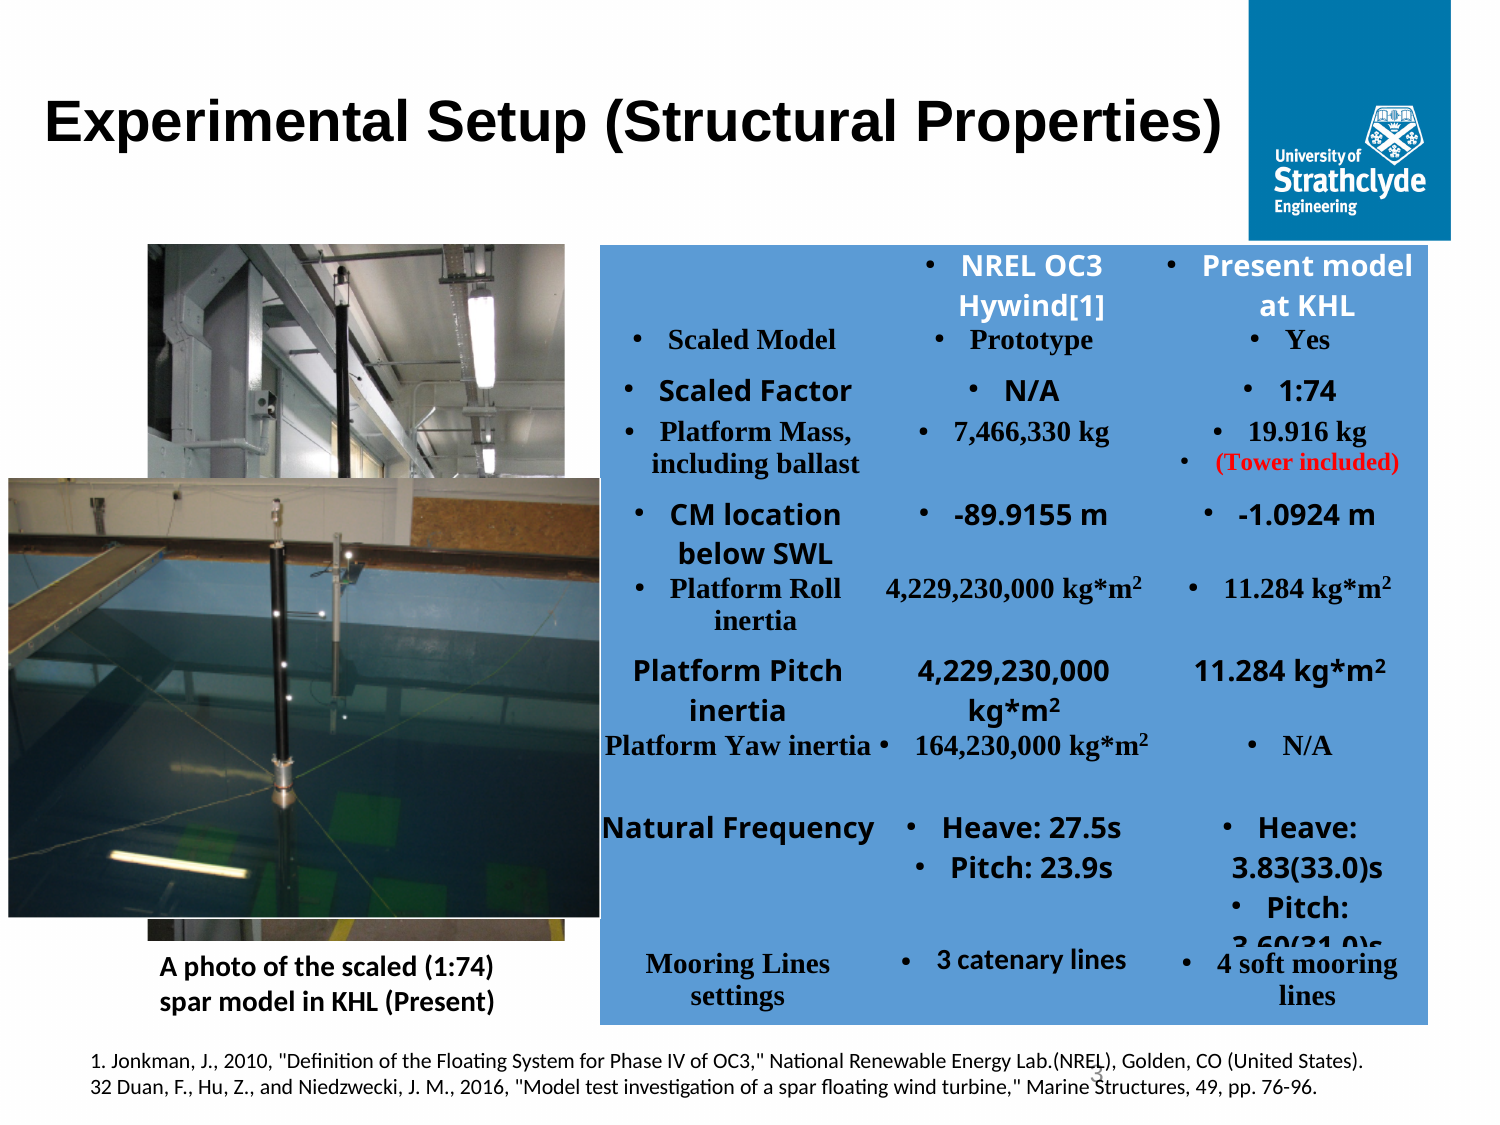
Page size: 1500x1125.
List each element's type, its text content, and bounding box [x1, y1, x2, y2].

table_cell Mooring Lines settings [600, 947, 876, 1025]
table_header [600, 245, 876, 324]
table_cell Natural Frequency [600, 807, 876, 947]
table_cell Platform Yaw inertia [601, 729, 876, 807]
table_cell 164,230,000 kg*m2 [876, 729, 1152, 807]
text_box 1. Jonkman, J., 2010, "Definition of the Floating System for Phase IV of OC3," National Renewable Energy Lab.(NREL), Golden, CO (United States). 32 Duan, F., Hu, Z., and Niedzwecki, J. M., 2016, "Model test investigation of a spar floating wind turbine," Marine Structures, 49, pp. 76-96. [75, 1038, 1472, 1125]
table_cell 4 soft mooring lines [1152, 947, 1428, 1025]
table_cell N/A [876, 370, 1152, 416]
table_cell -89.9155 m [876, 494, 1152, 572]
table_cell 3 catenary lines [876, 947, 1152, 1025]
table_cell Prototype [876, 324, 1152, 370]
table_cell -1.0924 m [1152, 494, 1428, 572]
table_cell 7,466,330 kg [876, 416, 1152, 494]
title Experimental Setup (Structural Properties) [29, 9, 1296, 227]
table_cell Yes [1152, 324, 1428, 370]
table_cell Heave: 27.5s Pitch: 23.9s [876, 807, 1152, 947]
table_cell Scaled Factor [600, 370, 876, 416]
table_cell Scaled Model [600, 324, 876, 370]
table_cell 11.284 kg*m2 [1152, 651, 1428, 729]
table_cell 19.916 kg (Tower included) [1152, 416, 1428, 494]
table_cell Platform Mass, including ballast [600, 416, 876, 494]
text_box A photo of the scaled (1:74) spar model in KHL (Present) [144, 939, 814, 1026]
table_header NREL OC3 Hywind[1] [876, 245, 1152, 324]
table_cell Platform Roll inertia [601, 572, 876, 651]
table_cell 1:74 [1152, 370, 1428, 416]
table_cell 4,229,230,000 kg*m2 [876, 572, 1152, 651]
table_cell Heave: 3.83(33.0)s Pitch: 3.60(31.0)s [1152, 807, 1428, 947]
table_cell 4,229,230,000 kg*m2 [876, 651, 1152, 729]
table_header Present model at KHL [1152, 245, 1428, 324]
table_cell N/A [1152, 729, 1428, 807]
table_cell Platform Pitch inertia [601, 651, 876, 729]
table_cell 11.284 kg*m2 [1152, 572, 1428, 651]
table_cell CM location below SWL [601, 494, 876, 572]
picture [7, 243, 601, 939]
